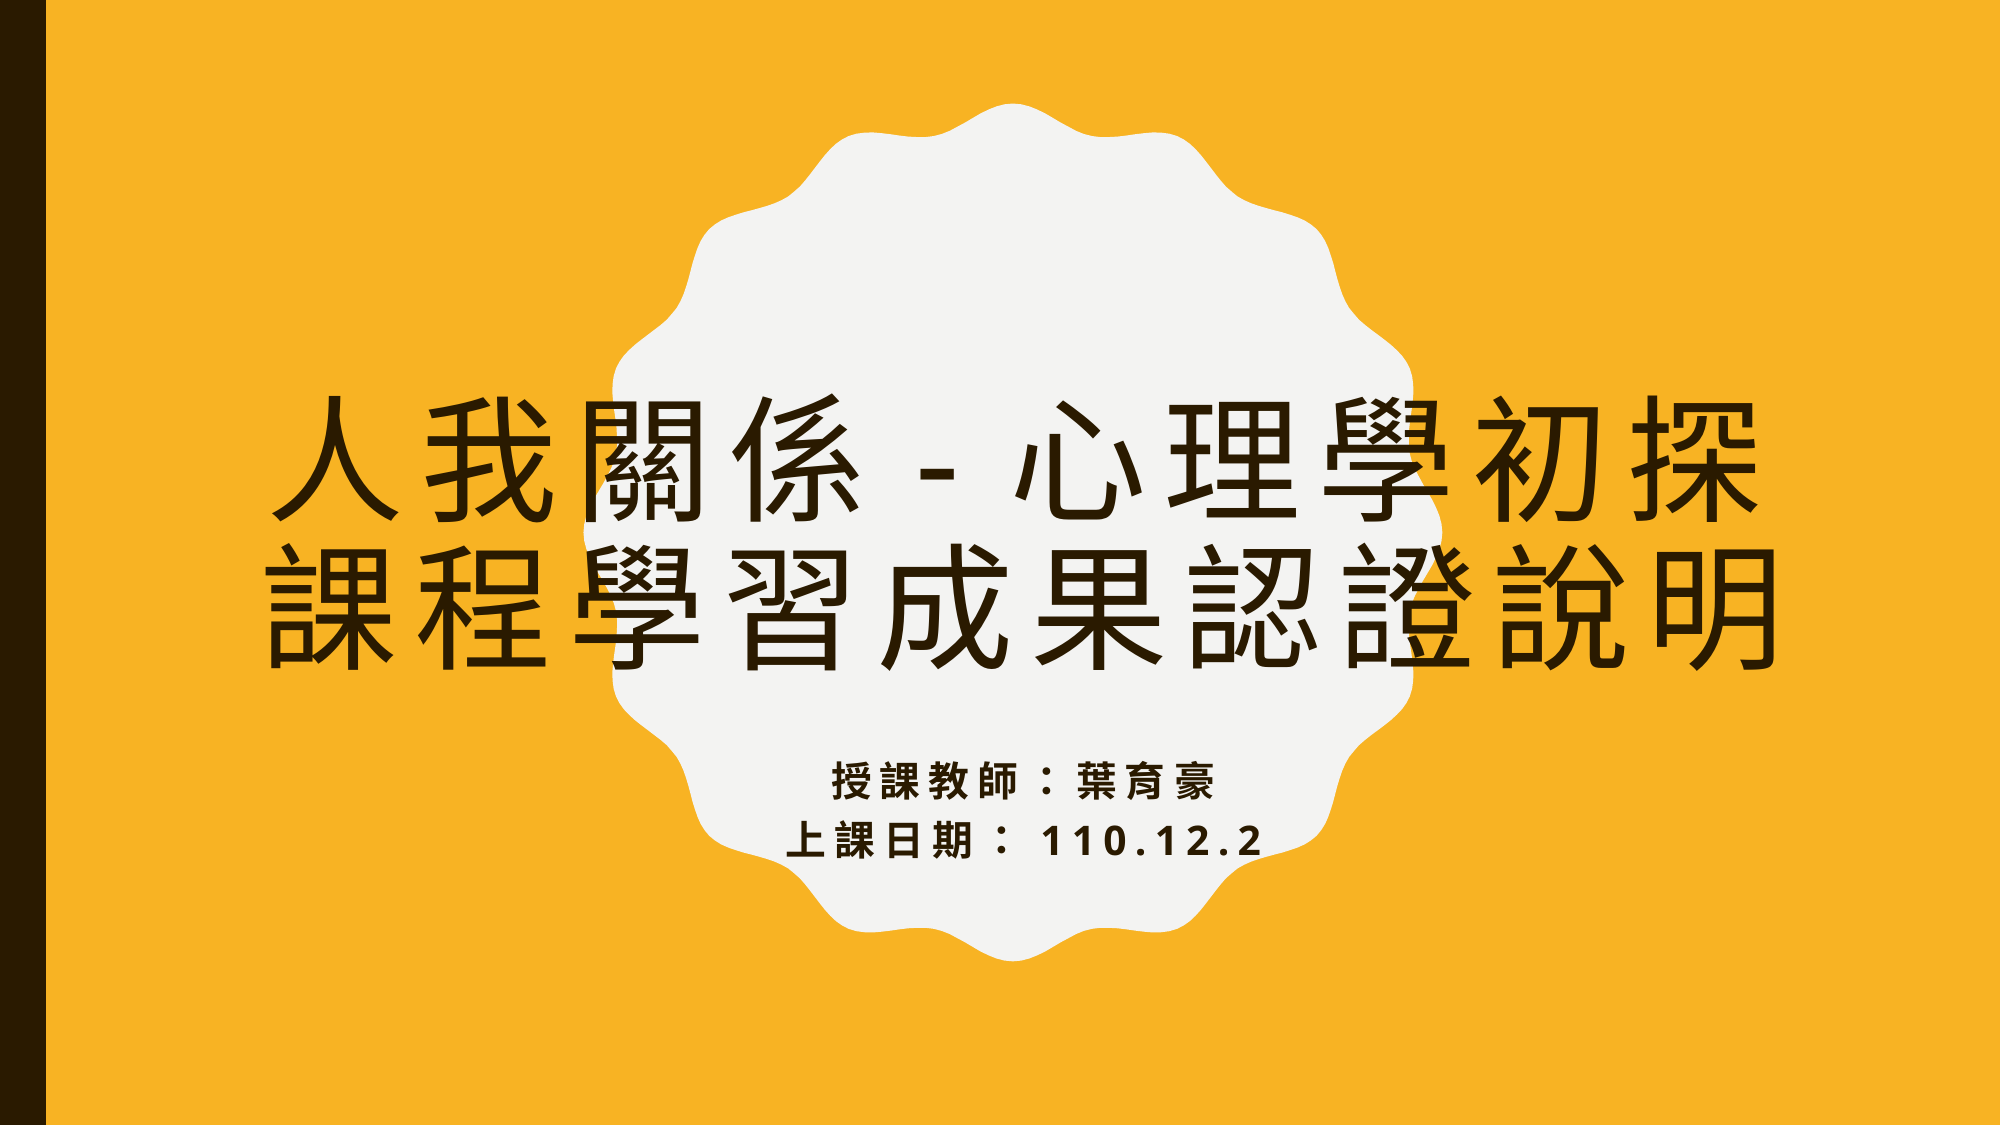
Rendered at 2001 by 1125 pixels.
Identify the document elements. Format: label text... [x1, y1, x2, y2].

title 人我關係-心理學初探 課程學習成果認證說明 [176, 180, 1870, 902]
subtitle 授課教師：葉育豪 上課日期：110.12.2 [363, 690, 1684, 872]
